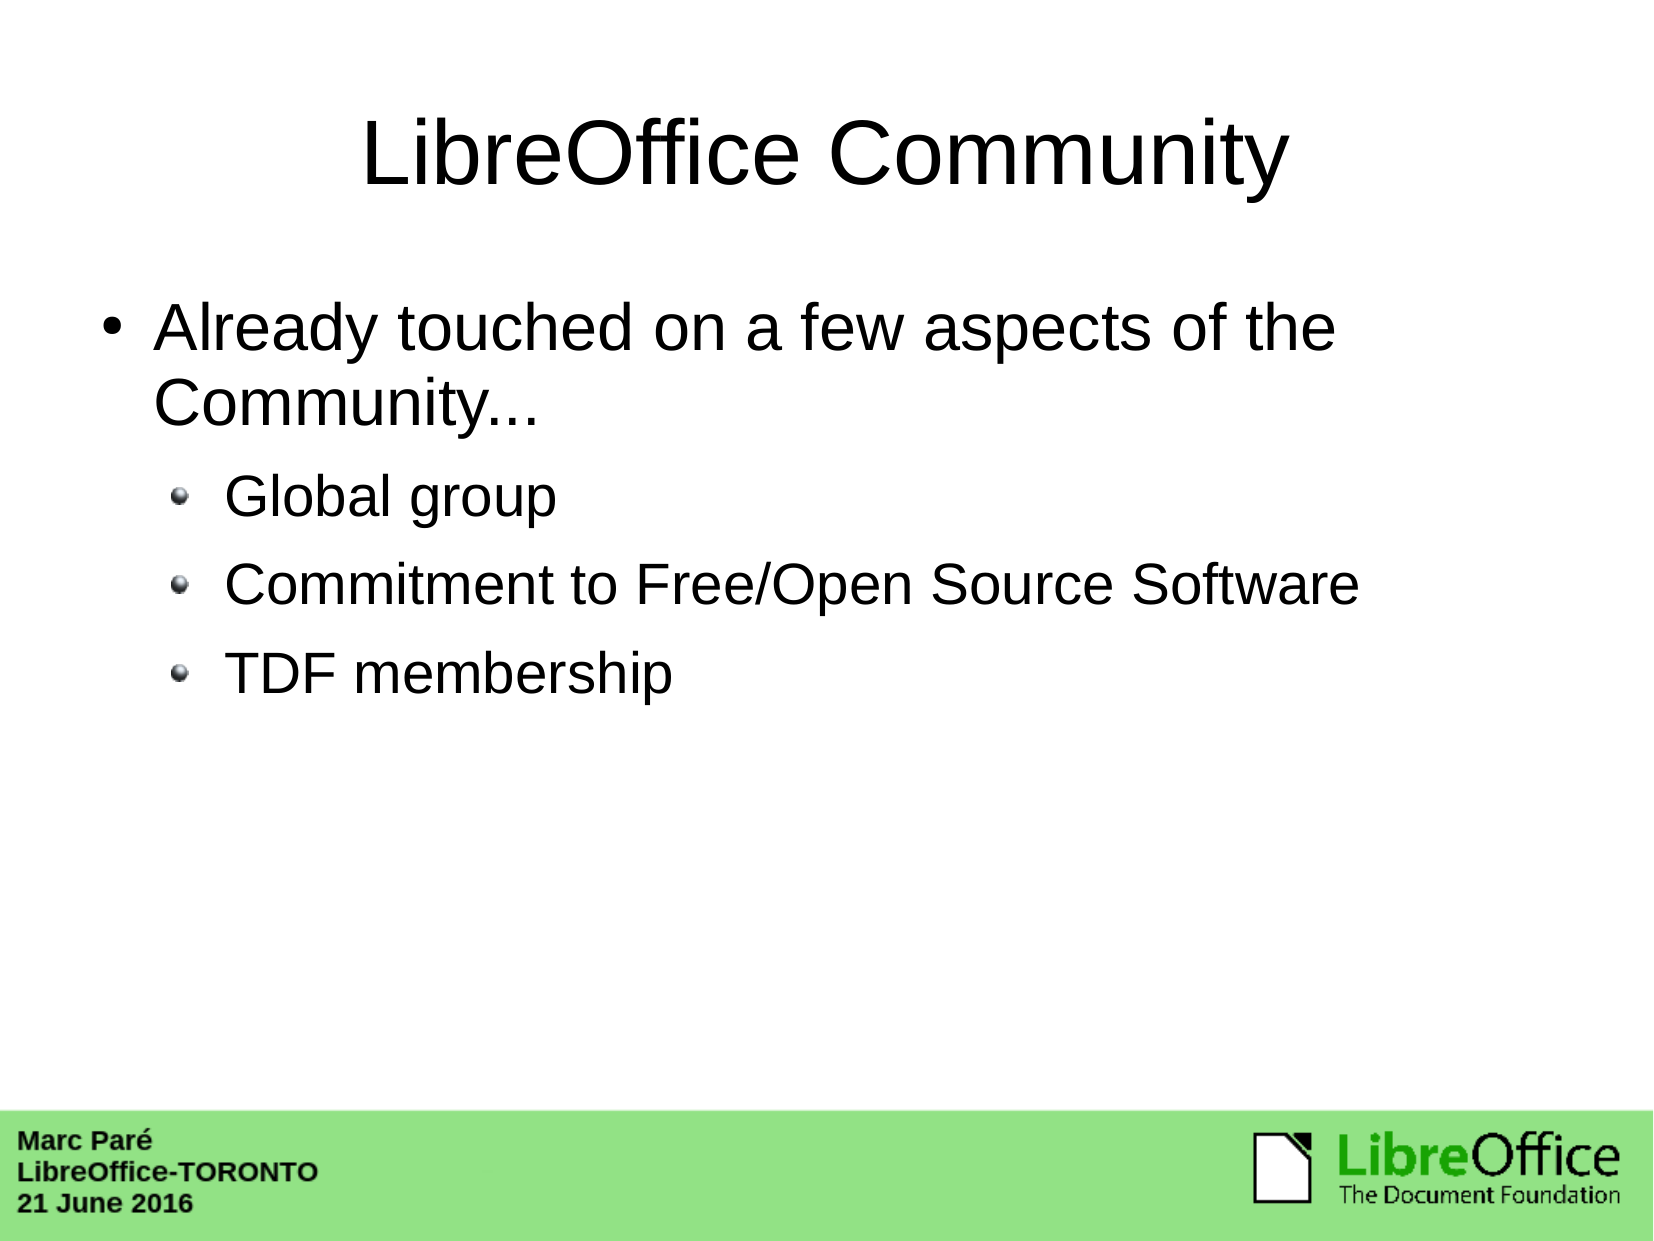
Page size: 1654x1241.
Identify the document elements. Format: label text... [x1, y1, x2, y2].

list Already touched on a few aspects of the Community... Global group Commitment to Free/Open Source Software TDF membership [82, 290, 1571, 1010]
picture [0, 0, 1654, 1241]
title LibreOffice Community [82, 49, 1571, 257]
